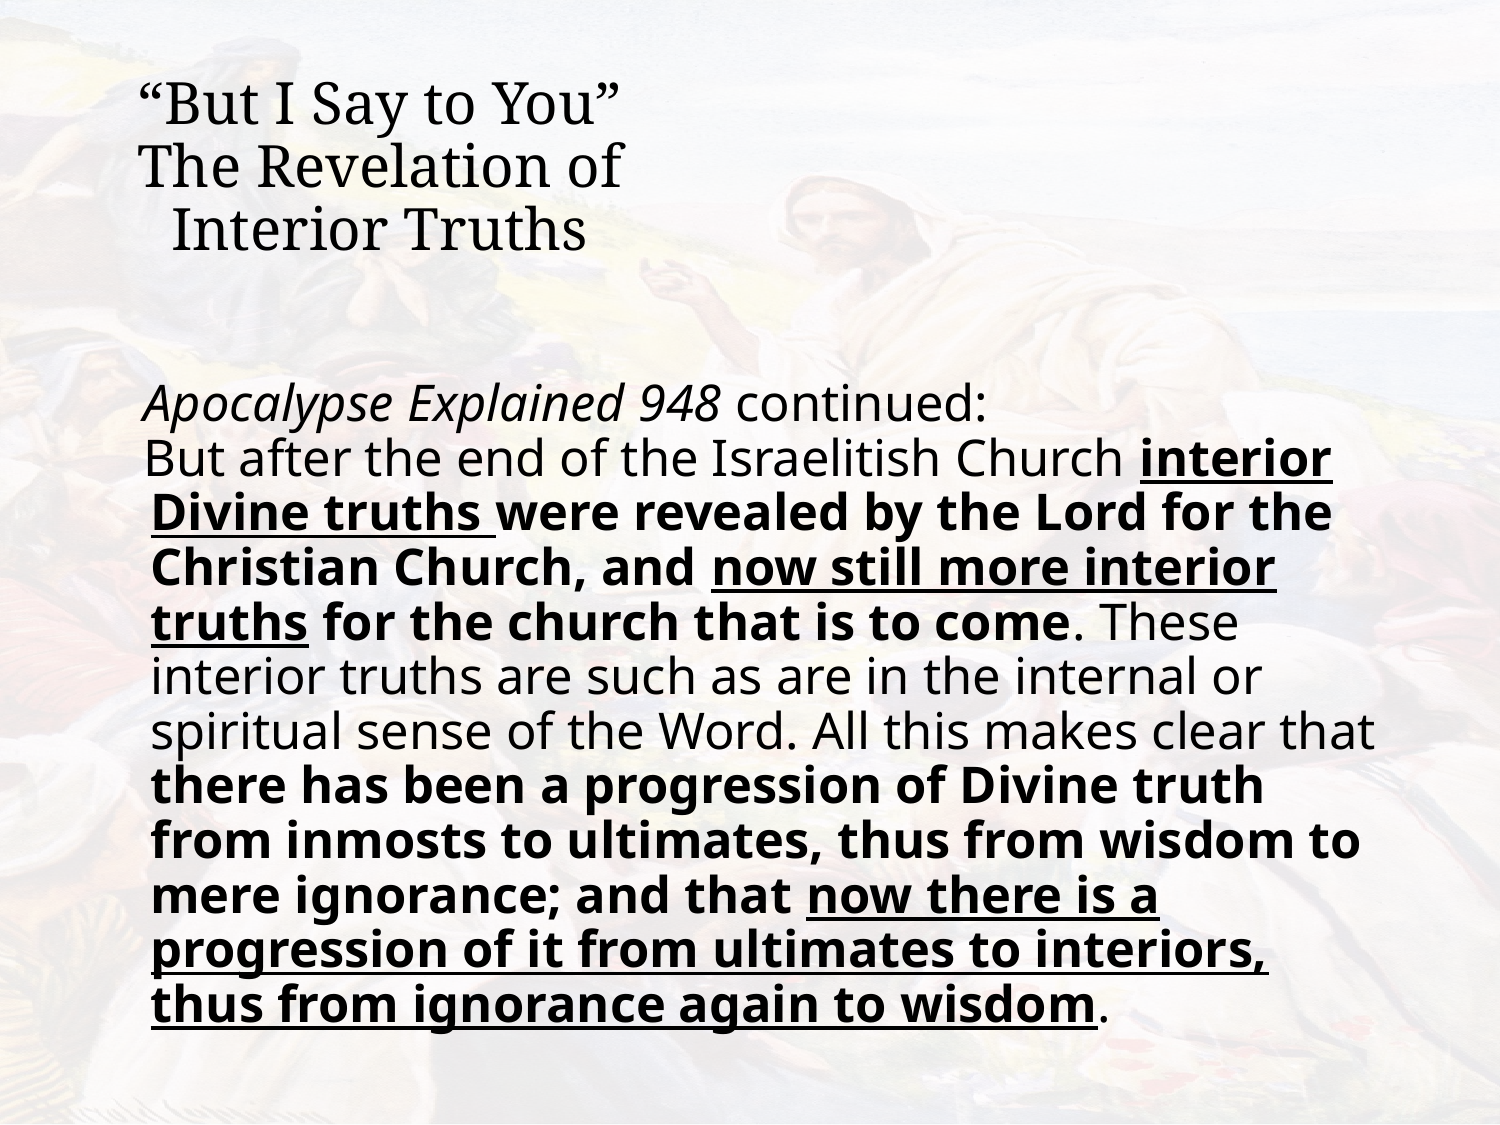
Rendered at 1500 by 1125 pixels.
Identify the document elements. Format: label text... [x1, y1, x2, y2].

list Apocalypse Explained 948 continued: But after the end of the Israelitish Church interior Divine truths were revealed by the Lord for the Christian Church, and now still more interior truths for the church that is to come. These interior truths are such as are in the internal or spiritual sense of the Word. All this makes clear that there has been a progression of Divine truth from inmosts to ultimates, thus from wisdom to mere ignorance; and that now there is a progression of it from ultimates to interiors, thus from ignorance again to wisdom. [103, 370, 1397, 1085]
title “But I Say to You” The Revelation of Interior Truths [77, 59, 683, 278]
